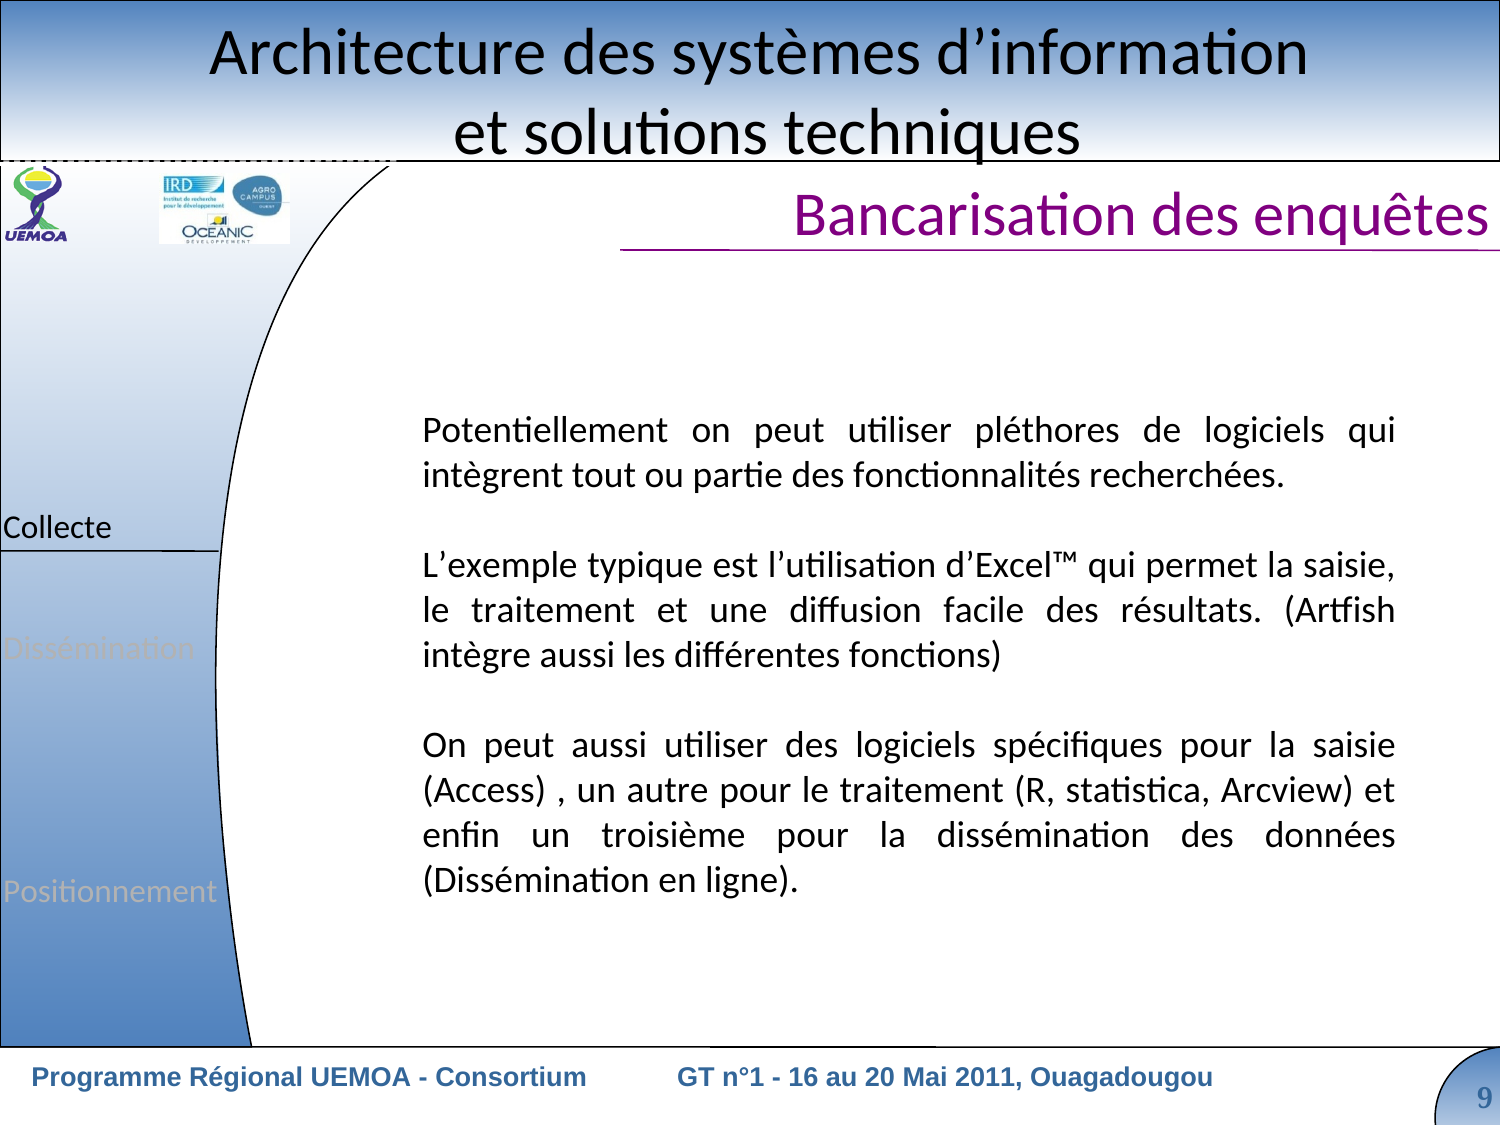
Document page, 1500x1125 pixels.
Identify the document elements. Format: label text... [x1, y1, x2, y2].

text_box Potentiellement on peut utiliser pléthores de logiciels qui intègrent tout ou partie des fonctionnalités recherchées. L’exemple typique est l’utilisation d’Excel™ qui permet la saisie, le traitement et une diffusion facile des résultats. (Artfish intègre aussi les différentes fonctions) On peut aussi utiliser des logiciels spécifiques pour la saisie (Access) , un autre pour le traitement (R, statistica, Arcview) et enfin un troisième pour la dissémination des données (Dissémination en ligne). [407, 397, 1412, 908]
text_box Bancarisation des enquêtes [265, 165, 1500, 256]
text_box Collecte Dissémination Positionnement [0, 497, 314, 1039]
text_box Architecture des systèmes d’information et solutions techniques [53, 0, 1483, 161]
picture [0, 166, 73, 244]
picture [159, 173, 265, 244]
